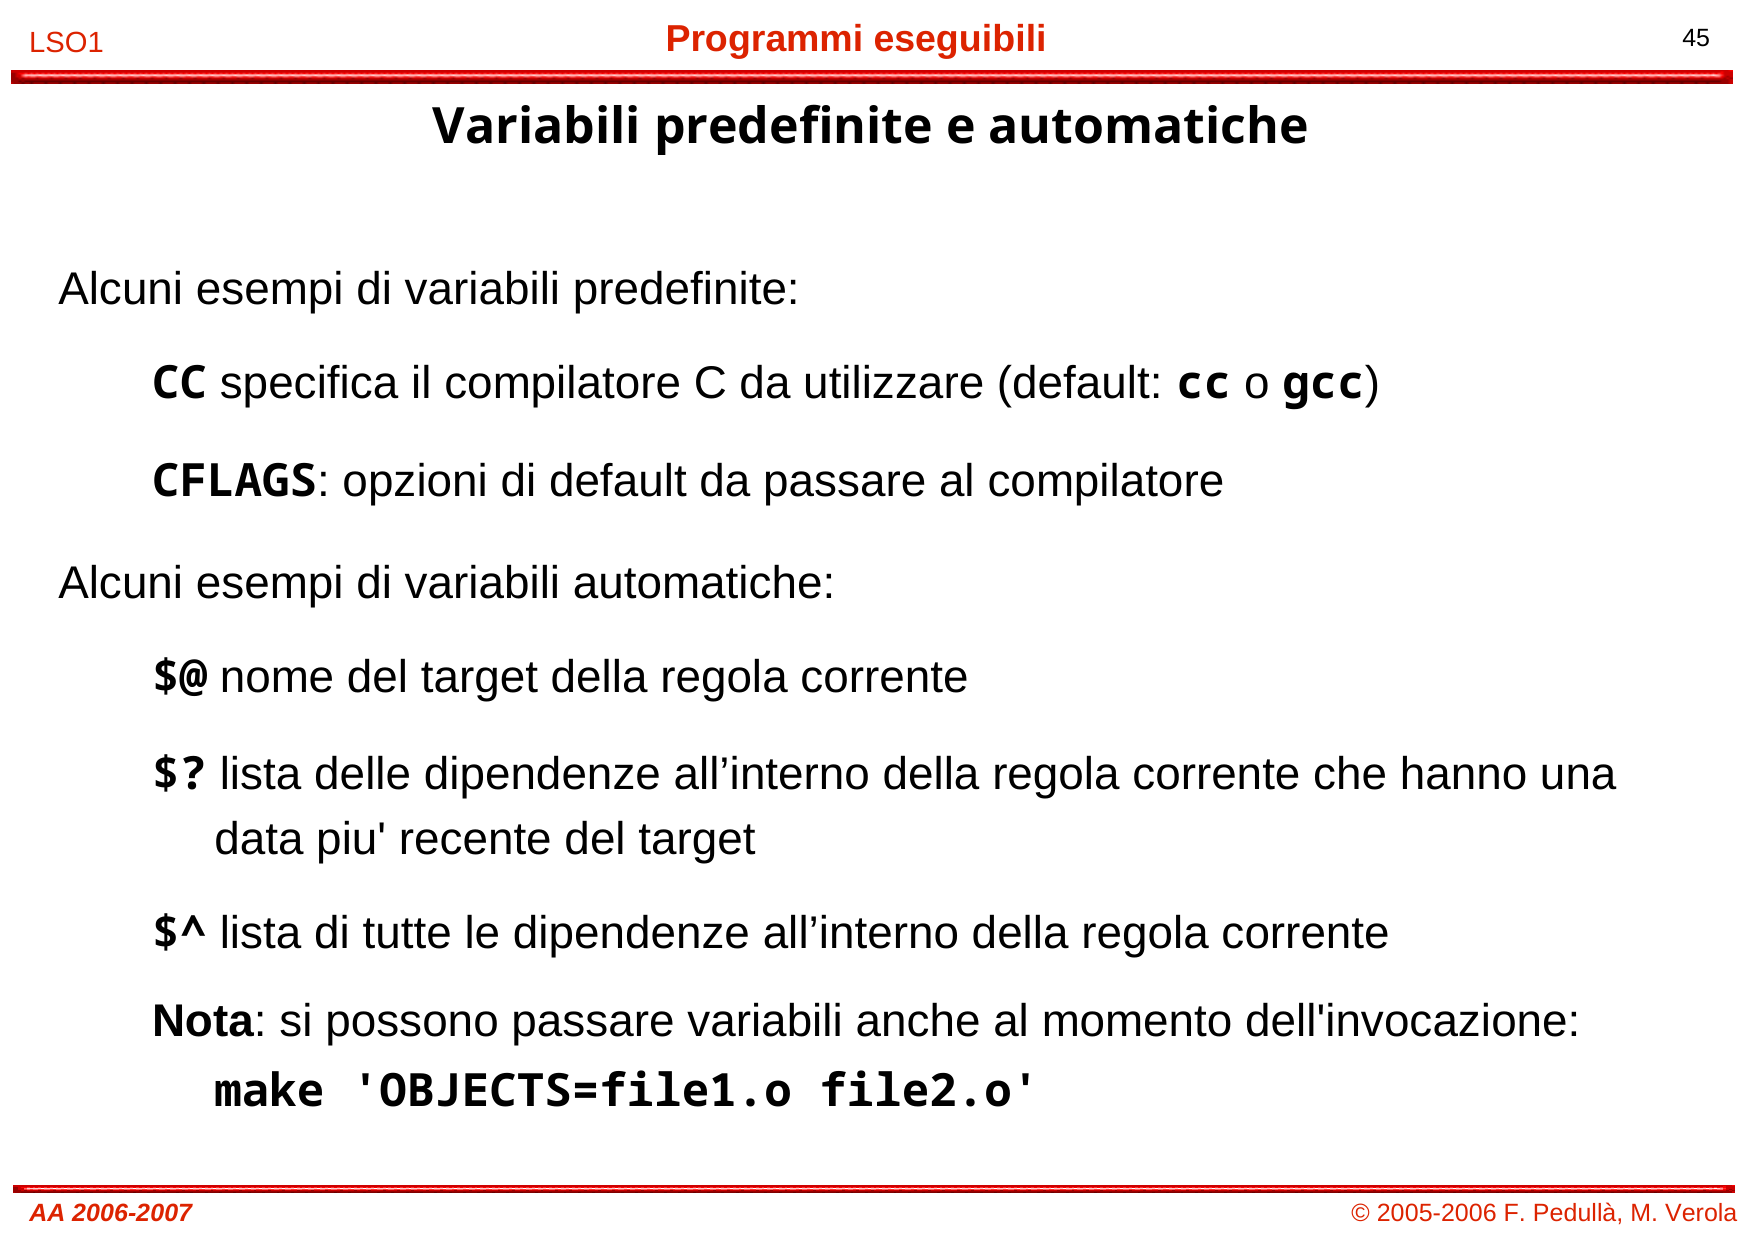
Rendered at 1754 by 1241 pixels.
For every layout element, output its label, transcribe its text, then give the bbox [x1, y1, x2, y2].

list Alcuni esempi di variabili predefinite: CC specifica il compilatore C da utilizzare (default: cc o gcc) CFLAGS: opzioni di default da passare al compilatore Alcuni esempi di variabili automatiche: $@ nome del target della regola corrente $? lista delle dipendenze all’interno della regola corrente che hanno una data piu' recente del target $^ lista di tutte le dipendenze all’interno della regola corrente Nota: si possono passare variabili anche al momento dell'invocazione: make 'OBJECTS=file1.o file2.o' [58, 259, 1696, 1062]
picture [1355, 70, 1733, 84]
picture [11, 70, 386, 84]
title Variabili predefinite e automatiche [386, 70, 1355, 182]
picture [13, 1185, 1735, 1193]
